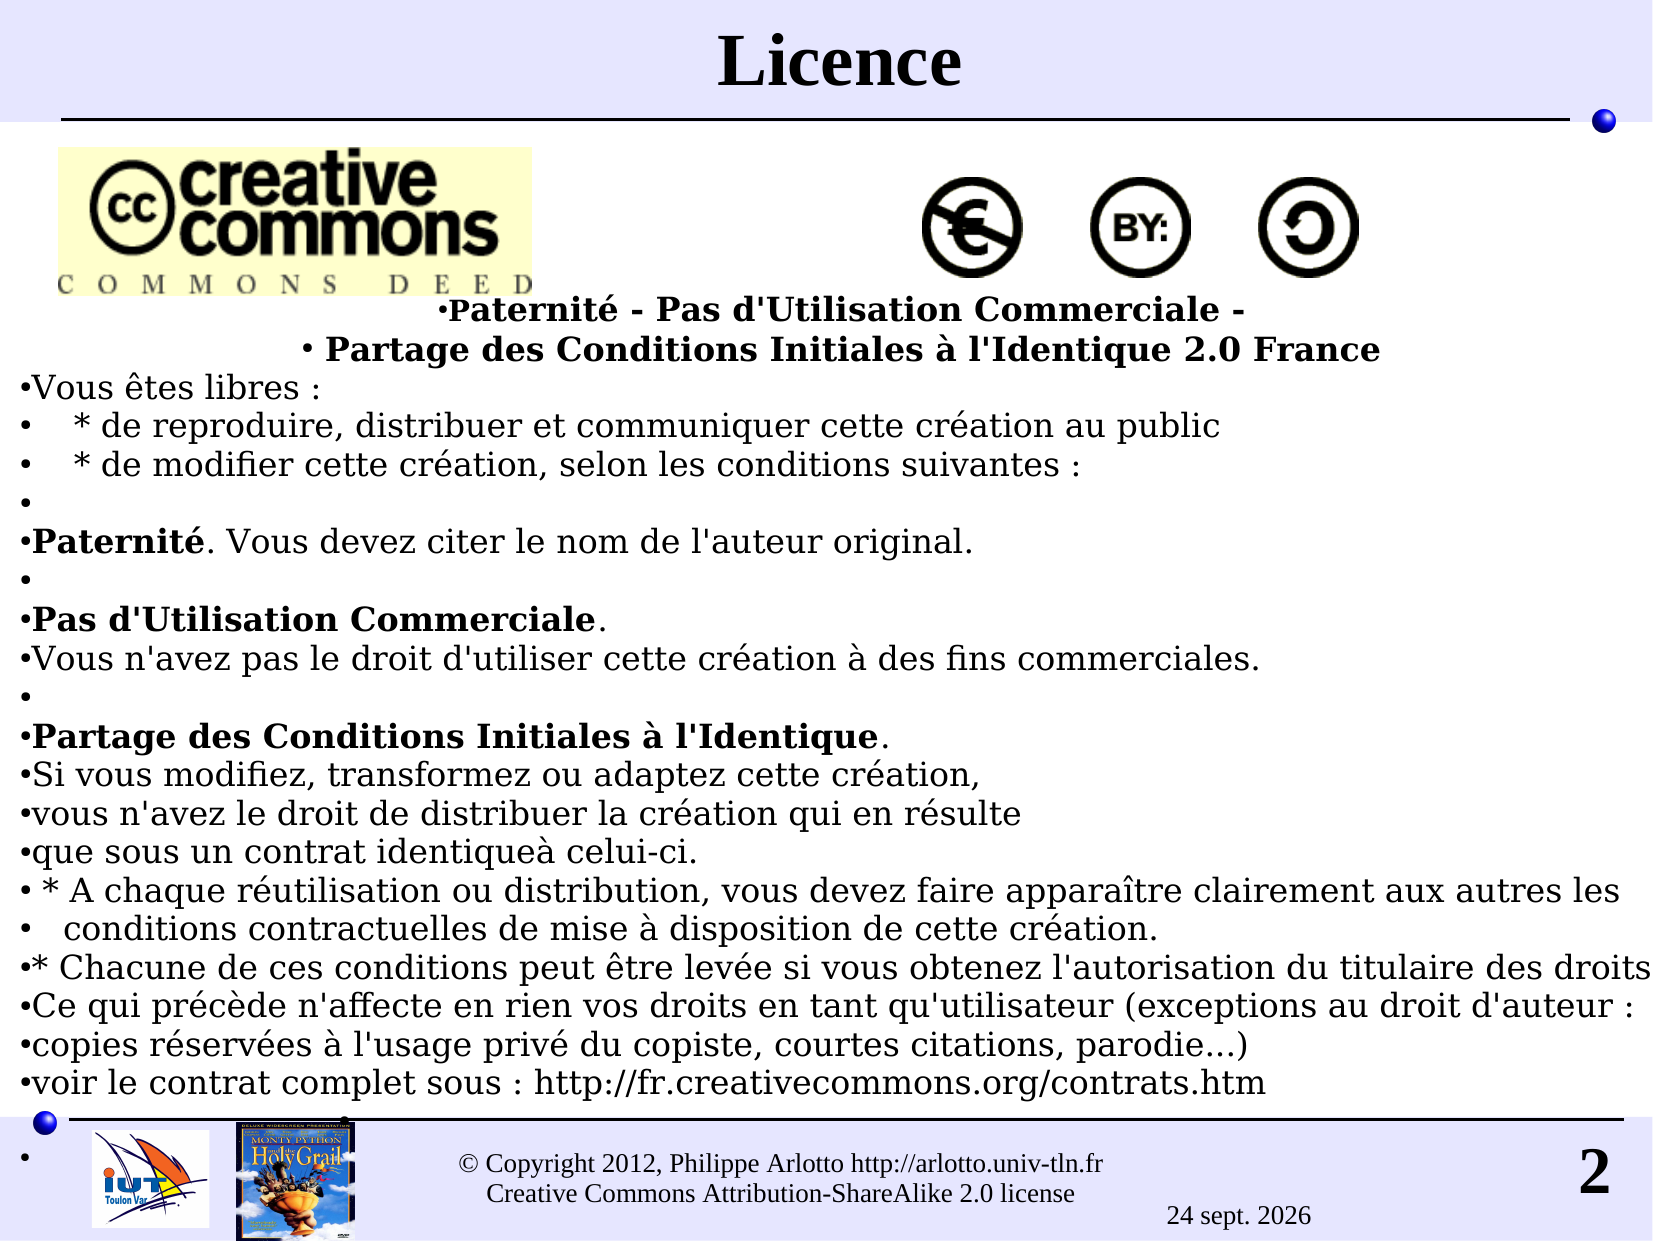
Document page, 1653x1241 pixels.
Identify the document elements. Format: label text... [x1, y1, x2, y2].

text_box Paternité - Pas d'Utilisation Commerciale - Partage des Conditions Initiales à l'Identique 2.0 France Vous êtes libres : * de reproduire, distribuer et communiquer cette création au public * de modifier cette création, selon les conditions suivantes : Paternité. Vous devez citer le nom de l'auteur original. Pas d'Utilisation Commerciale. Vous n'avez pas le droit d'utiliser cette création à des fins commerciales. Partage des Conditions Initiales à l'Identique. Si vous modifiez, transformez ou adaptez cette création, vous n'avez le droit de distribuer la création qui en résulte que sous un contrat identiqueà celui-ci. * A chaque réutilisation ou distribution, vous devez faire apparaître clairement aux autres les conditions contractuelles de mise à disposition de cette création. * Chacune de ces conditions peut être levée si vous obtenez l'autorisation du titulaire des droits. Ce qui précède n'affecte en rien vos droits en tant qu'utilisateur (exceptions au droit d'auteur : copies réservées à l'usage privé du copiste, courtes citations, parodie...) voir le contrat complet sous : http://fr.creativecommons.org/contrats.htm [19, 290, 1653, 1185]
title Licence [95, 14, 1585, 107]
picture [1258, 177, 1359, 278]
picture [236, 1185, 355, 1241]
picture [1090, 177, 1191, 278]
picture [58, 147, 532, 290]
picture [922, 177, 1023, 278]
